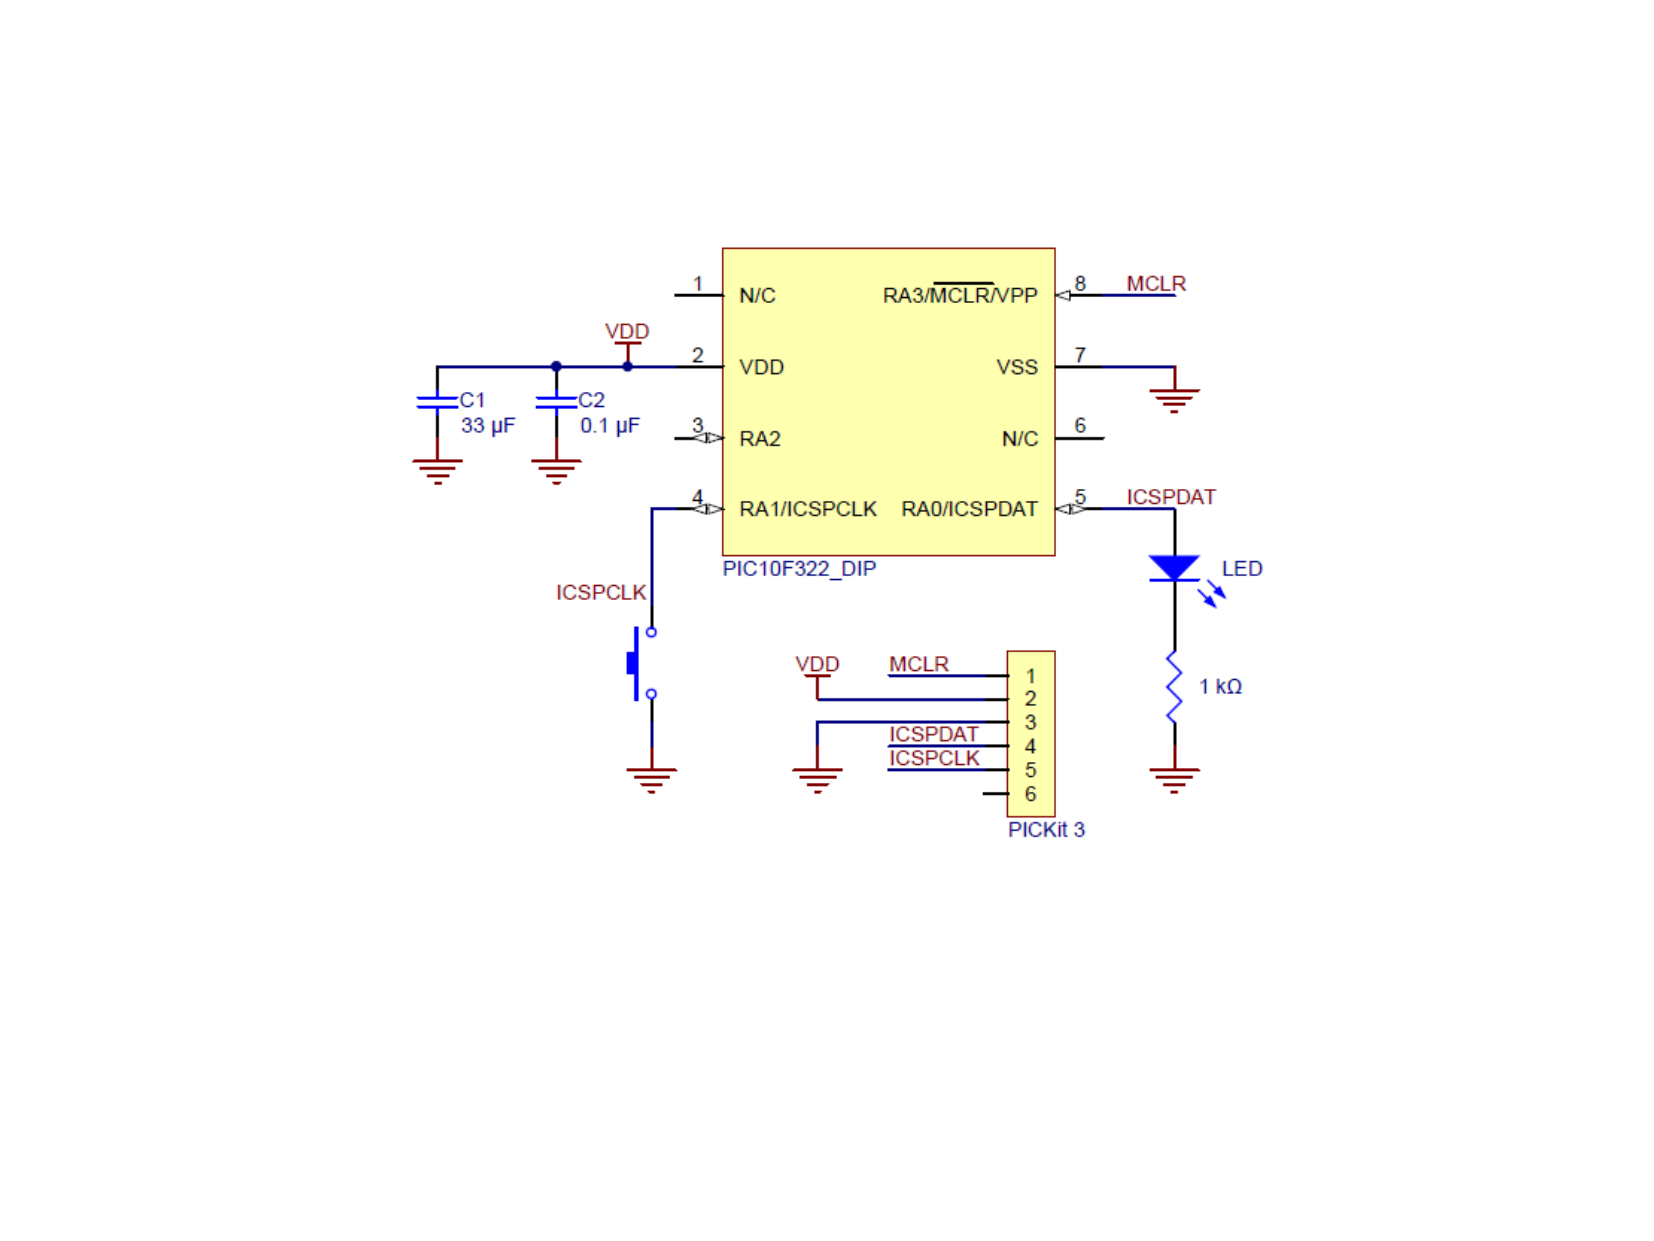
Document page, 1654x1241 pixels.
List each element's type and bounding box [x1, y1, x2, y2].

picture [390, 209, 1284, 871]
